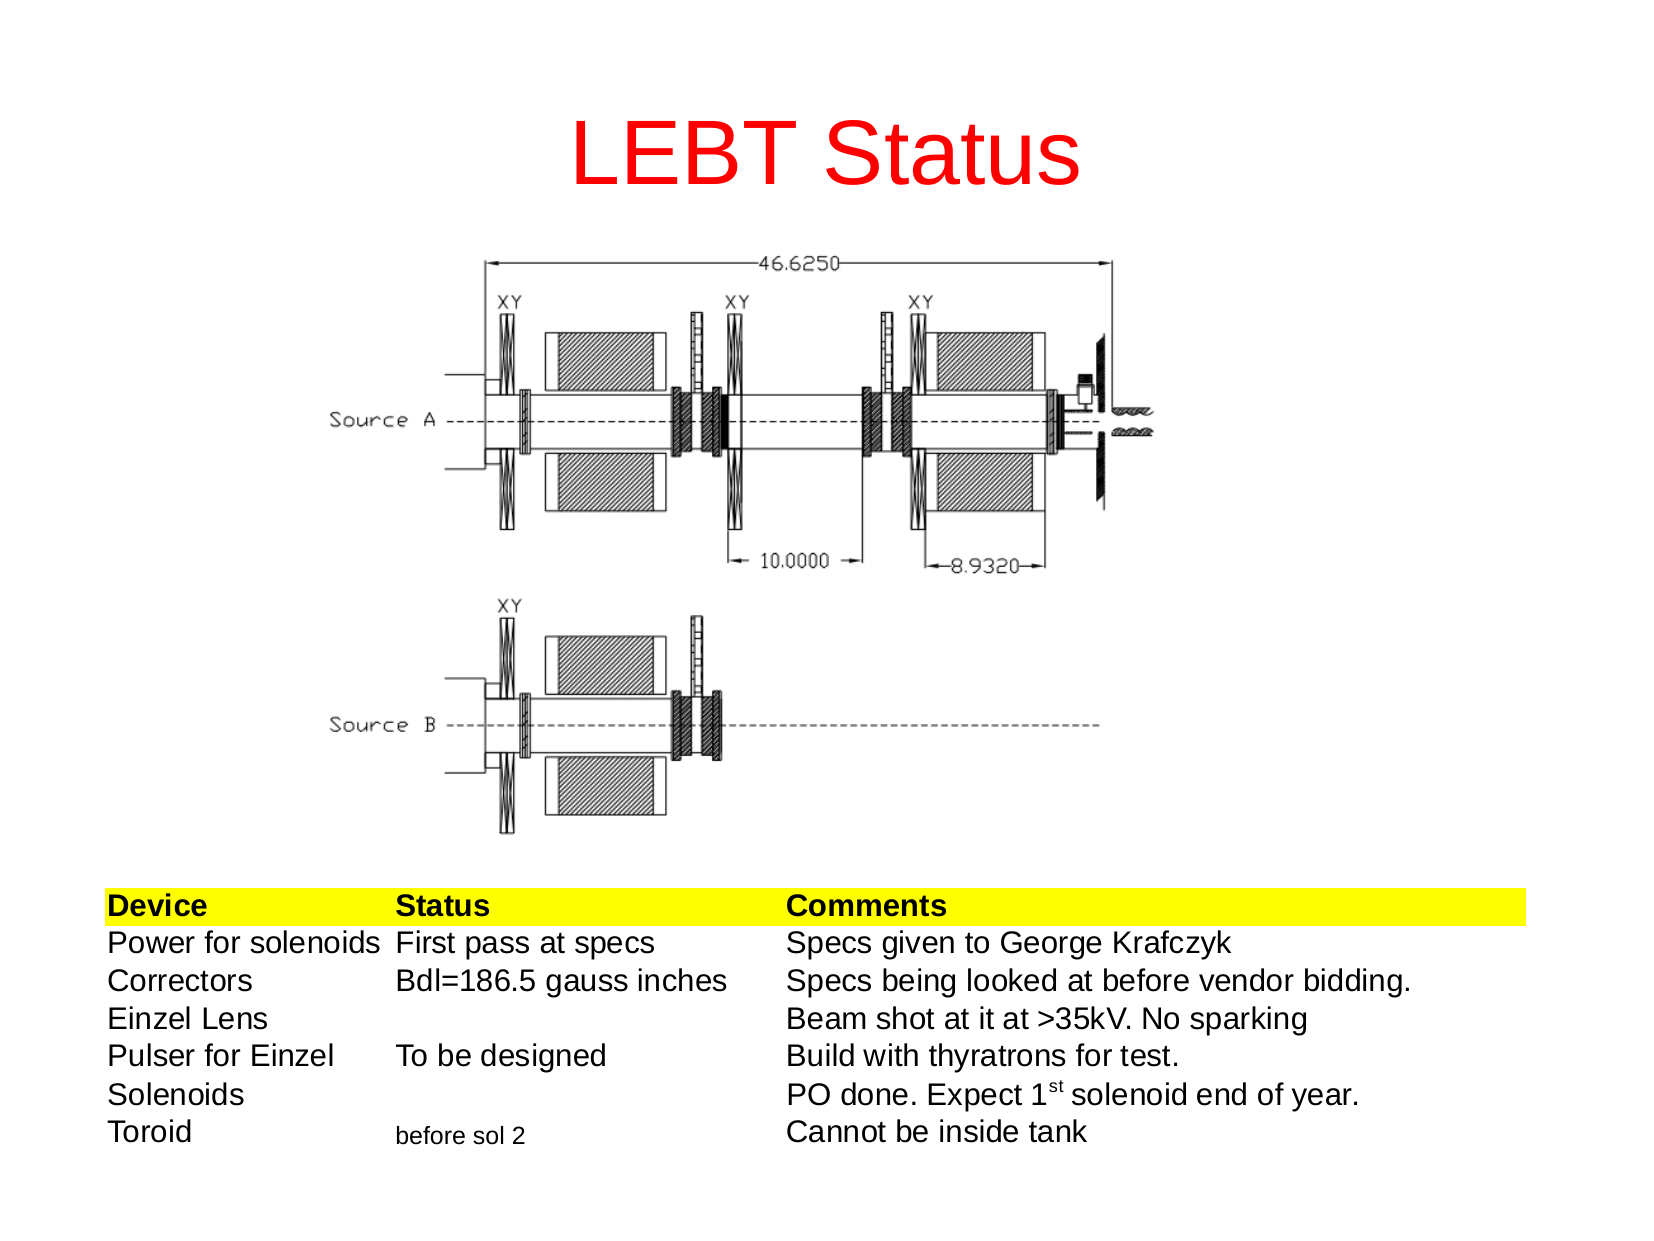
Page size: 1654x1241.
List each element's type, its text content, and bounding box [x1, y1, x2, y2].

chart [105, 887, 1529, 1204]
title LEBT Status [82, 49, 1571, 257]
picture [285, 222, 1246, 856]
